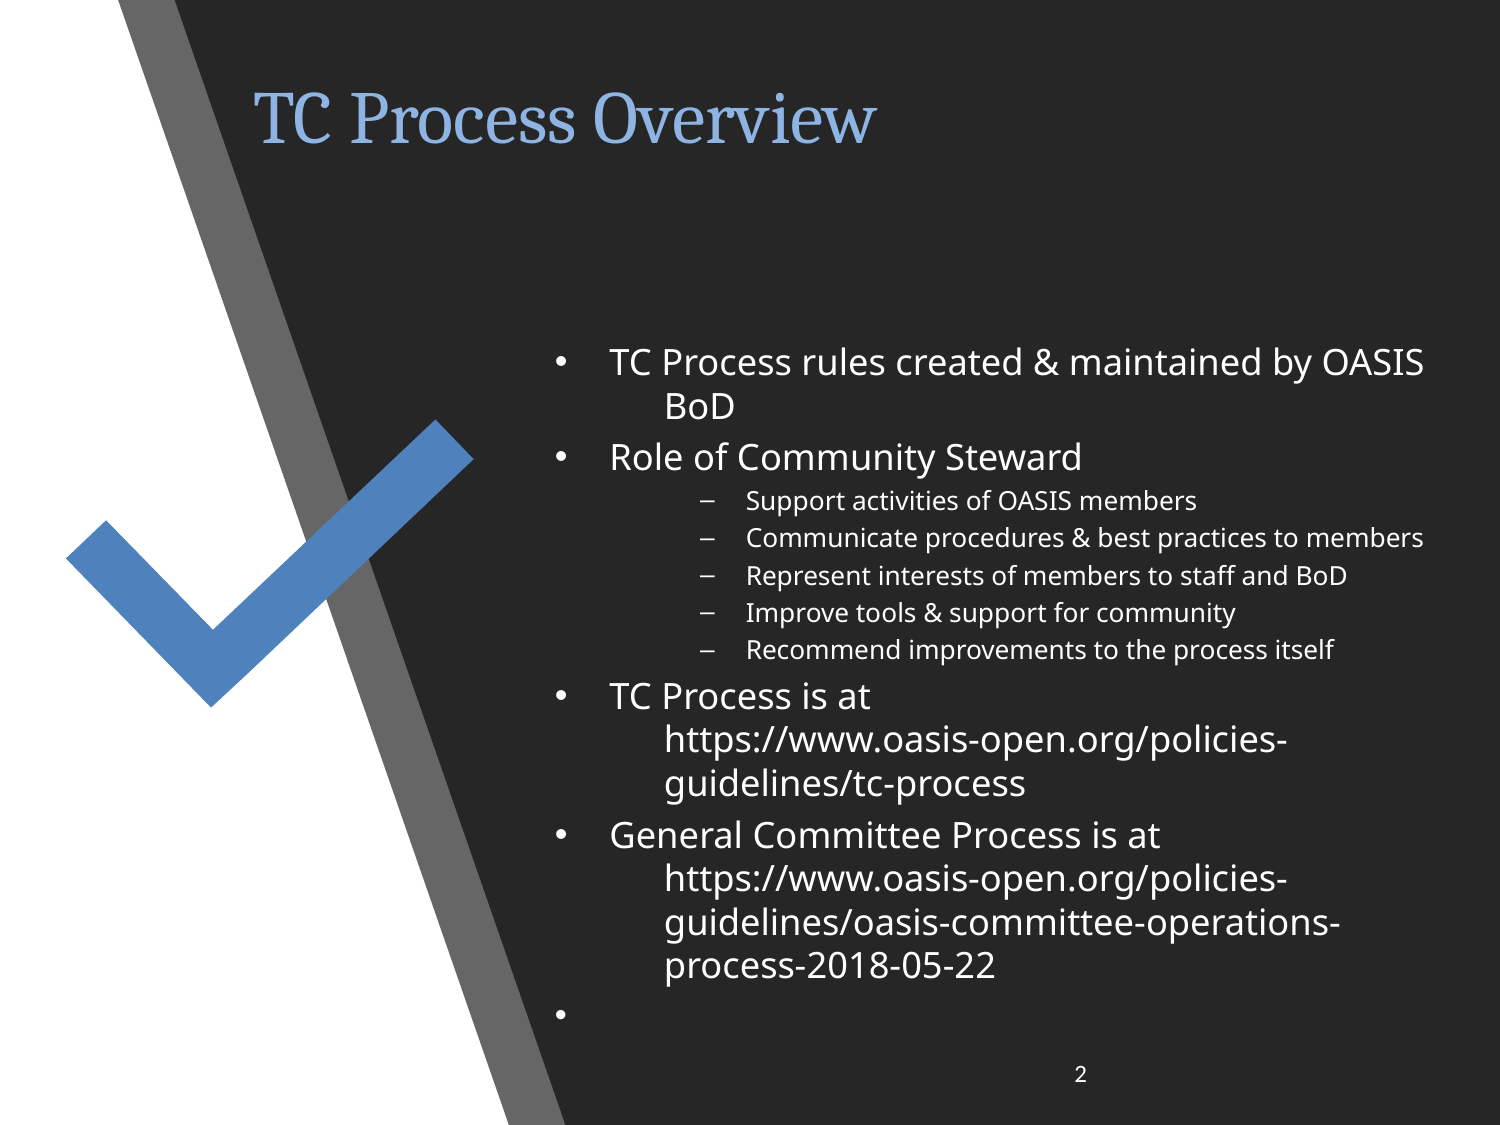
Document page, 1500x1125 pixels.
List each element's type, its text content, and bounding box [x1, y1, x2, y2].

picture [59, 351, 481, 774]
title TC Process Overview [238, 59, 1499, 278]
list TC Process rules created & maintained by OASIS BoD Role of Community Steward Support activities of OASIS members Communicate procedures & best practices to members Represent interests of members to staff and BoD Improve tools & support for community Recommend improvements to the process itself TC Process is at https://www.oasis-open.org/policies-guidelines/tc-process General Committee Process is at https://www.oasis-open.org/policies-guidelines/oasis-committee-operations-process-2018-05-22 [539, 331, 1441, 1014]
text_box 2 [1059, 1042, 1397, 1103]
text_box [0, 0, 1500, 1125]
